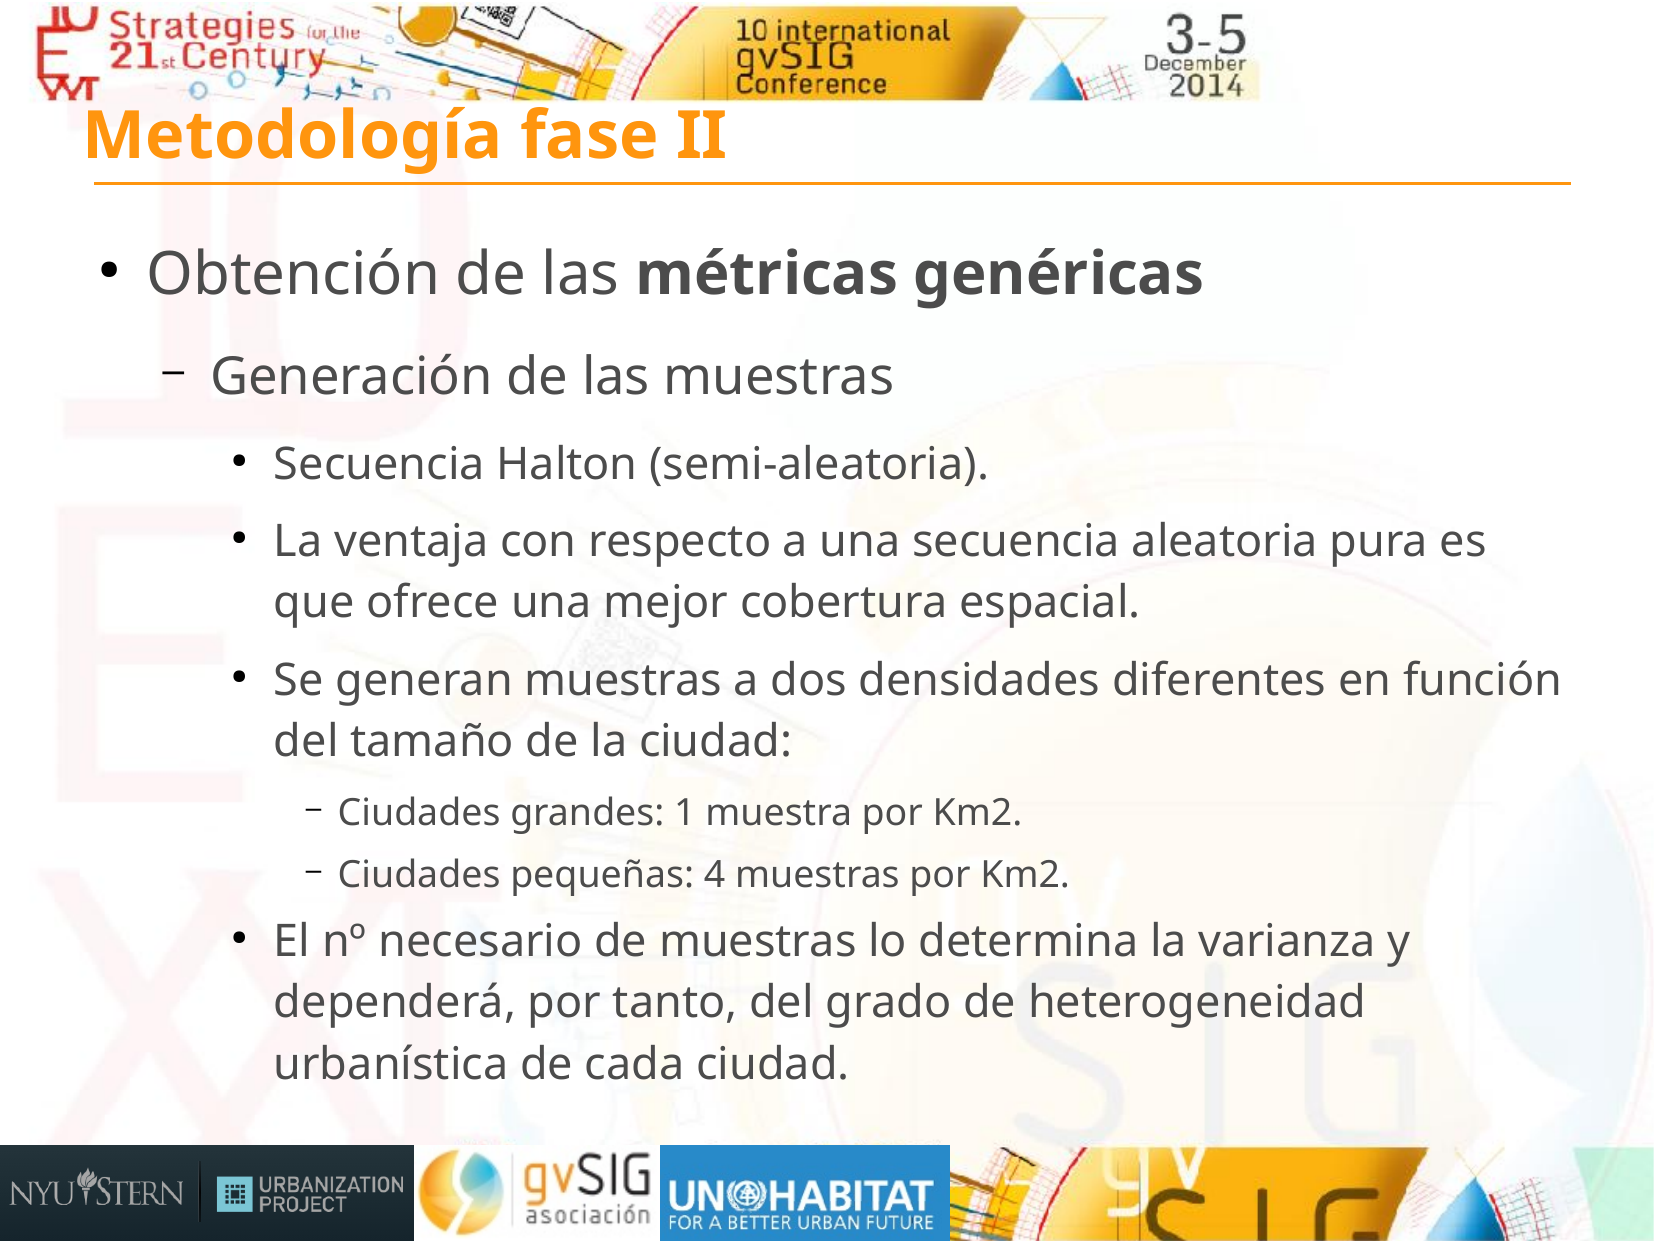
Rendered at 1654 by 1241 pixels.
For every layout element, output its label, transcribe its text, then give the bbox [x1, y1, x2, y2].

title Metodología fase II [82, 88, 1571, 178]
list Obtención de las métricas genéricas Generación de las muestras Secuencia Halton (semi-aleatoria). La ventaja con respecto a una secuencia aleatoria pura es que ofrece una mejor cobertura espacial. Se generan muestras a dos densidades diferentes en función del tamaño de la ciudad: Ciudades grandes: 1 muestra por Km2. Ciudades pequeñas: 4 muestras por Km2. El nº necesario de muestras lo determina la varianza y dependerá, por tanto, del grado de heterogeneidad urbanística de cada ciudad. [82, 230, 1565, 1093]
picture [0, 2, 1654, 1241]
